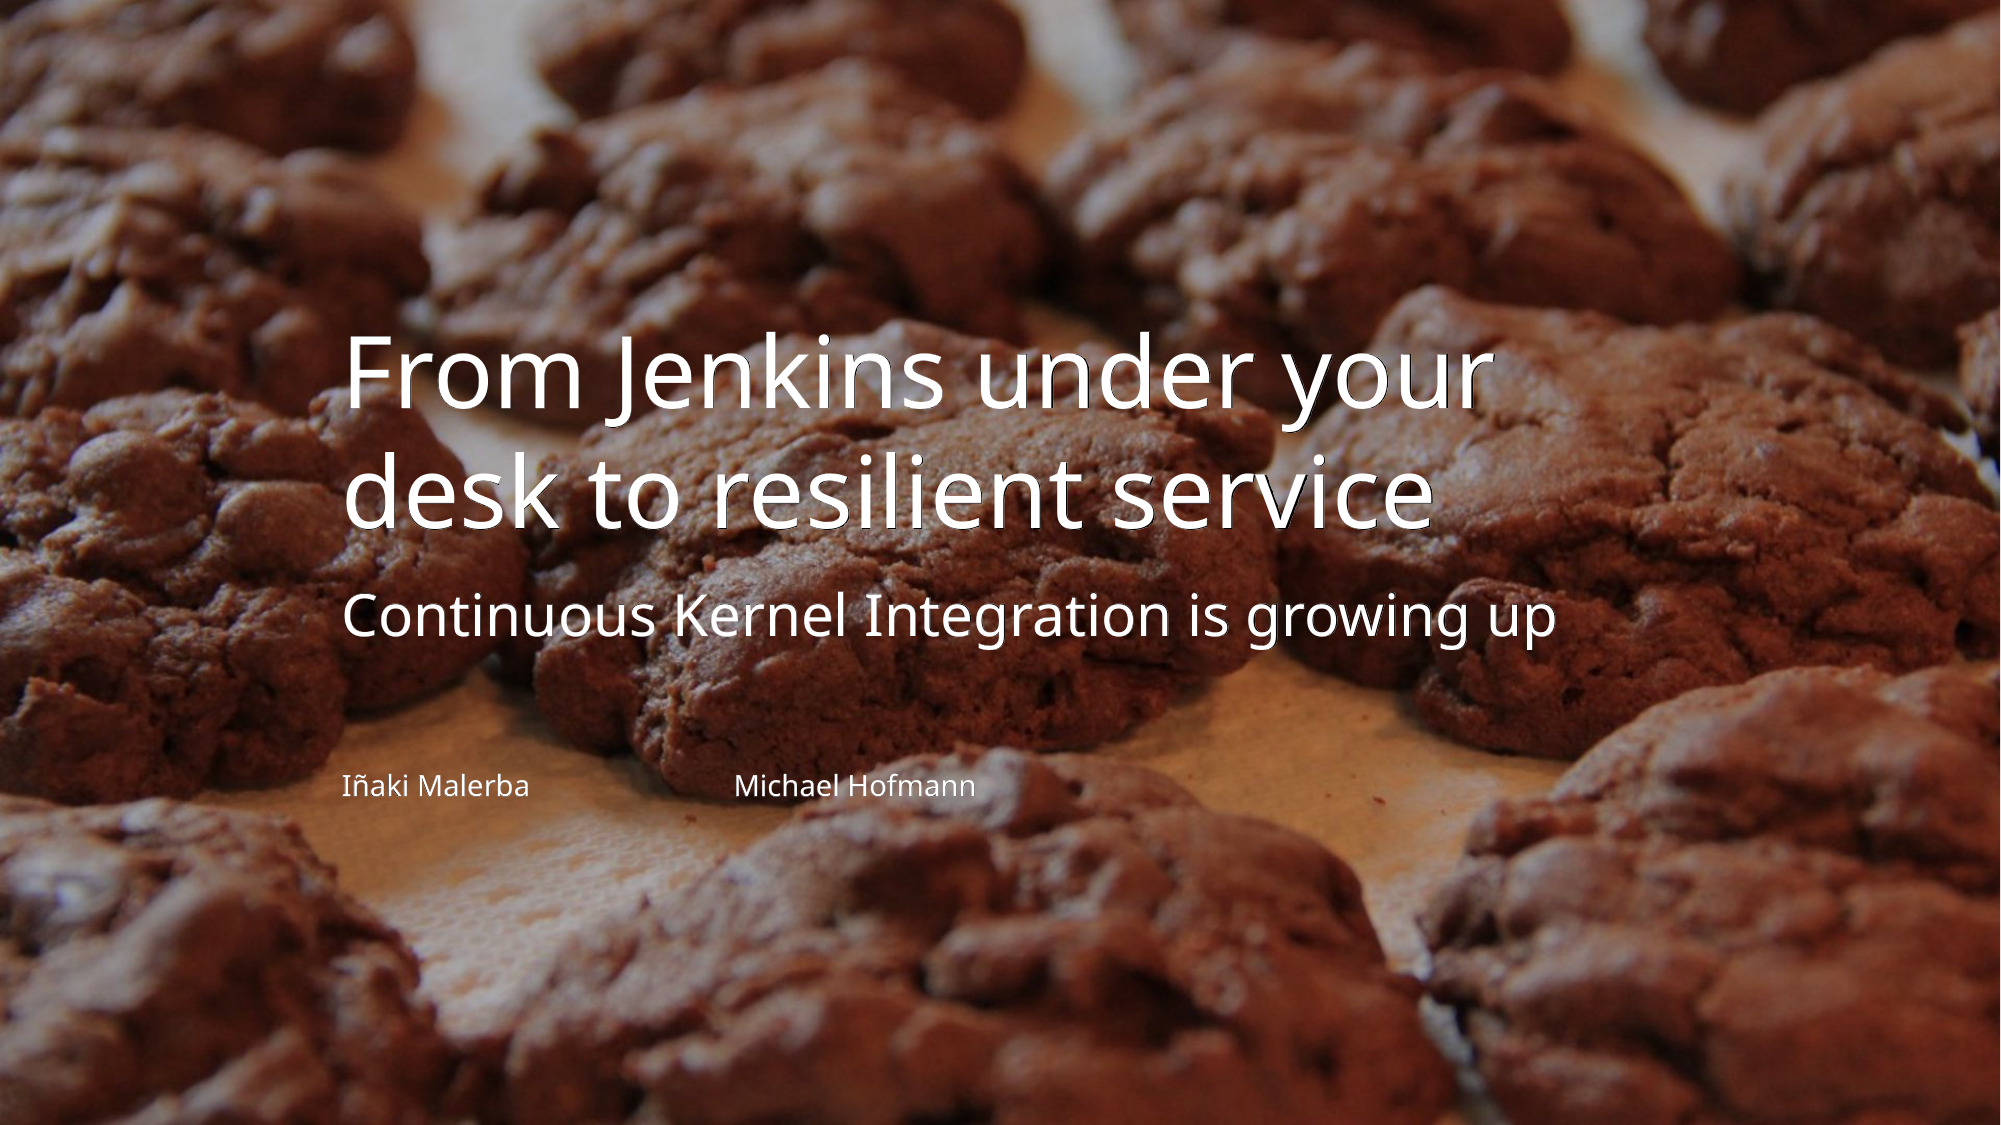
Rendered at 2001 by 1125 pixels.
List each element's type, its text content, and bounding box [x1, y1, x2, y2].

title From Jenkins under your desk to resilient service [341, 286, 1578, 549]
subtitle Continuous Kernel Integration is growing up [341, 577, 1578, 728]
subtitle Iñaki Malerba [341, 755, 677, 855]
subtitle Michael Hofmann [733, 755, 1069, 855]
picture [0, 0, 2001, 1125]
